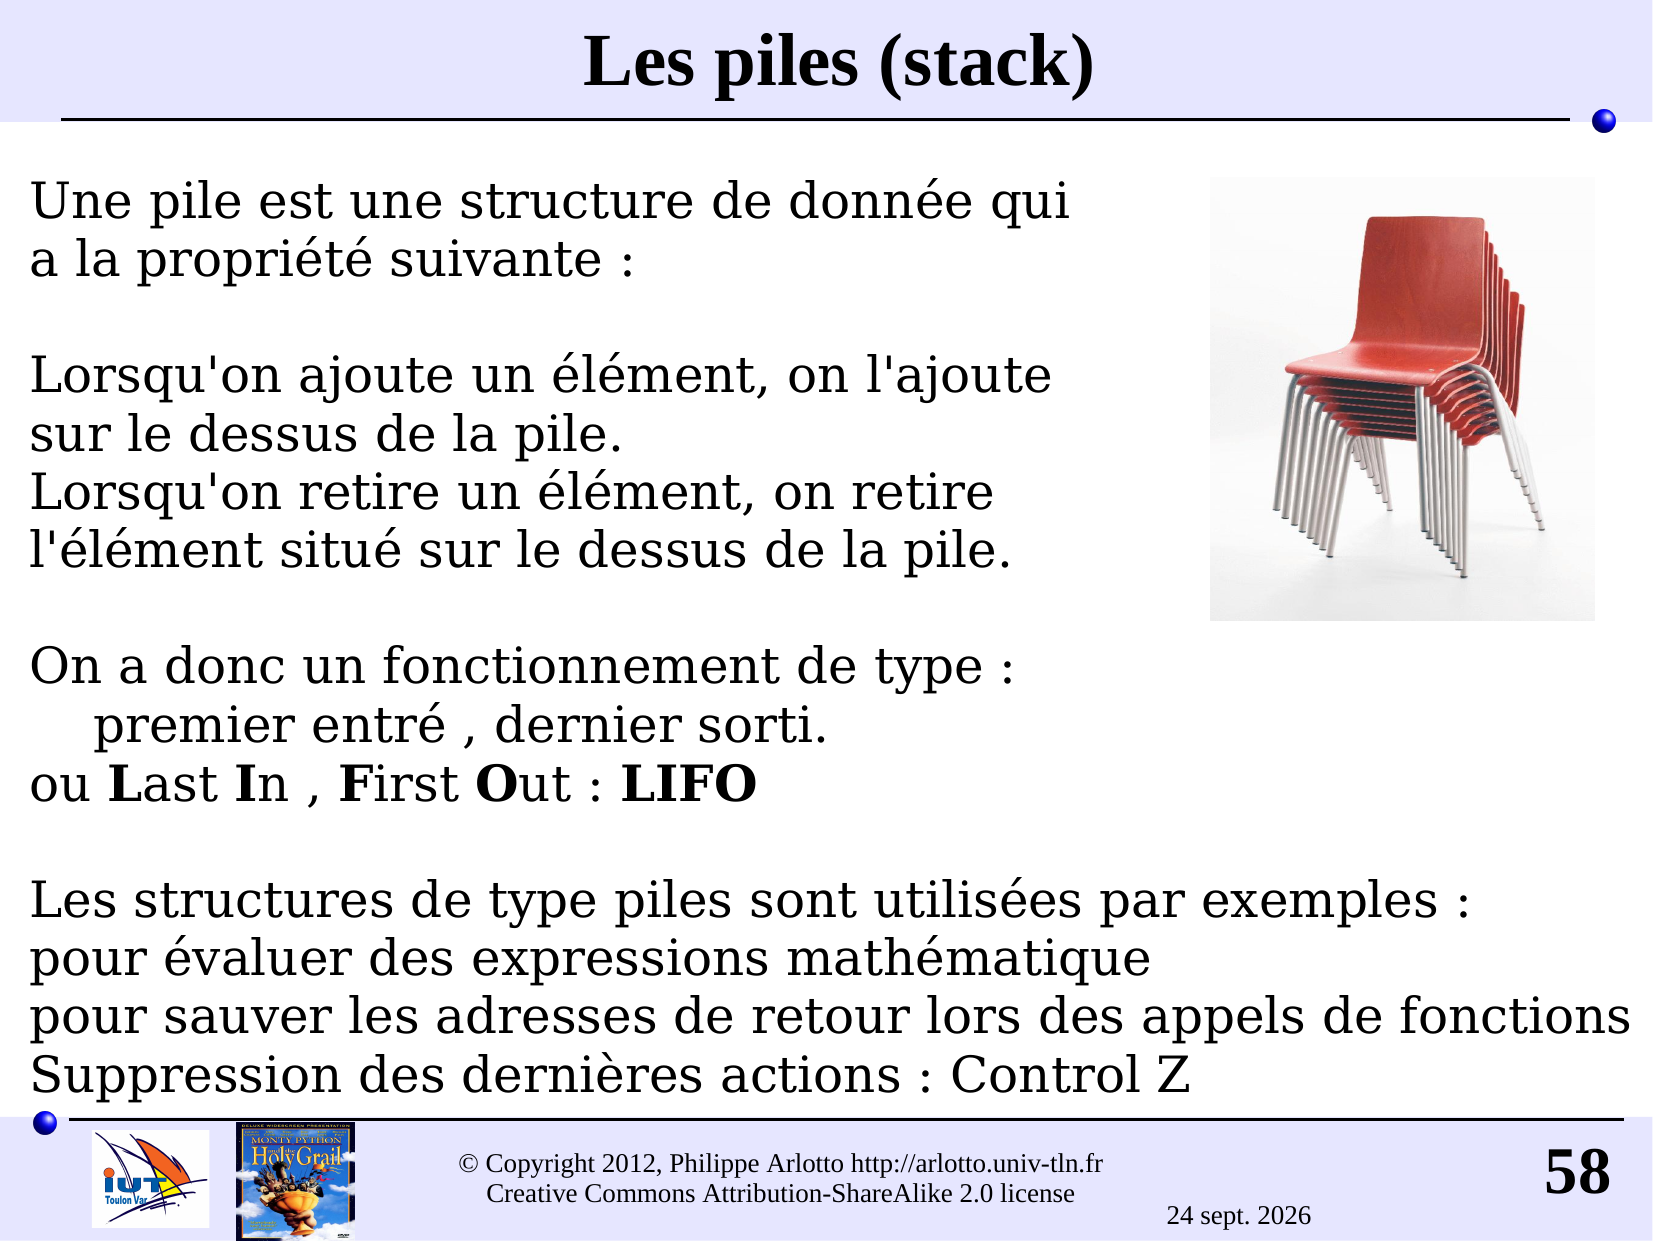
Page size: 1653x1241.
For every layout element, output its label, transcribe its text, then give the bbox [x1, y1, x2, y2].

title Les piles (stack) [95, 11, 1585, 110]
picture [236, 1122, 355, 1241]
text_box Une pile est une structure de donnée qui a la propriété suivante : Lorsqu'on ajoute un élément, on l'ajoute sur le dessus de la pile. Lorsqu'on retire un élément, on retire l'élément situé sur le dessus de la pile. On a donc un fonctionnement de type : premier entré , dernier sorti. ou Last In , First Out : LIFO Les structures de type piles sont utilisées par exemples : pour évaluer des expressions mathématique pour sauver les adresses de retour lors des appels de fonctions Suppression des dernières actions : Control Z [29, 171, 1635, 1104]
picture [1210, 177, 1595, 621]
